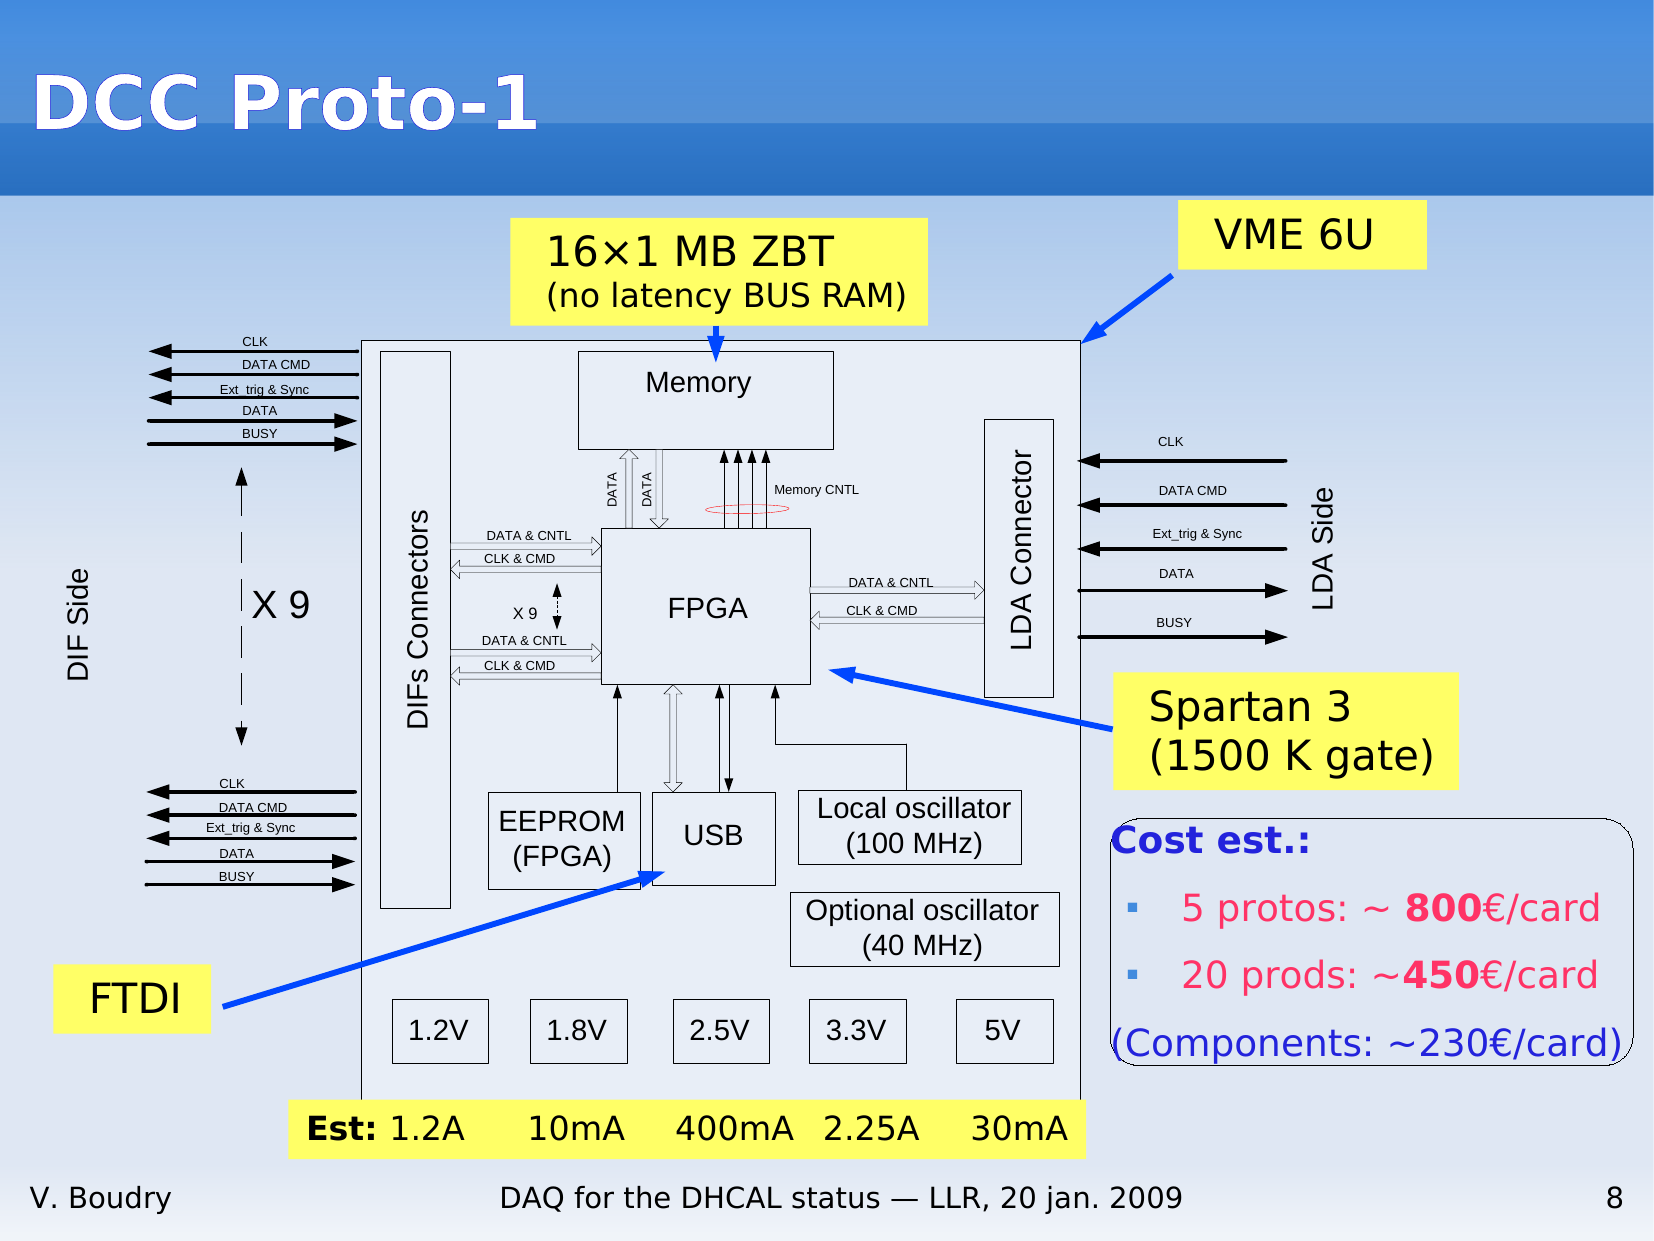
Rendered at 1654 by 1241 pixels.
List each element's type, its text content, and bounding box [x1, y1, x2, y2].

list Cost est.: 5 protos: ~ 800€/card 20 prods: ~450€/card (Components: ~230€/card) [1110, 818, 1634, 1066]
text_box FTDI [53, 964, 212, 1034]
text_box 16×1 MB ZBT (no latency BUS RAM) [510, 217, 928, 326]
text_box Est: 1.2A 10mA 400mA 2.25A 30mA [288, 1099, 1086, 1160]
picture [0, 0, 1654, 1241]
text_box Spartan 3 (1500 K gate) [1113, 672, 1459, 791]
chart [45, 185, 1359, 1117]
title DCC Proto-1 [29, 0, 1654, 208]
text_box VME 6U [1178, 200, 1427, 270]
